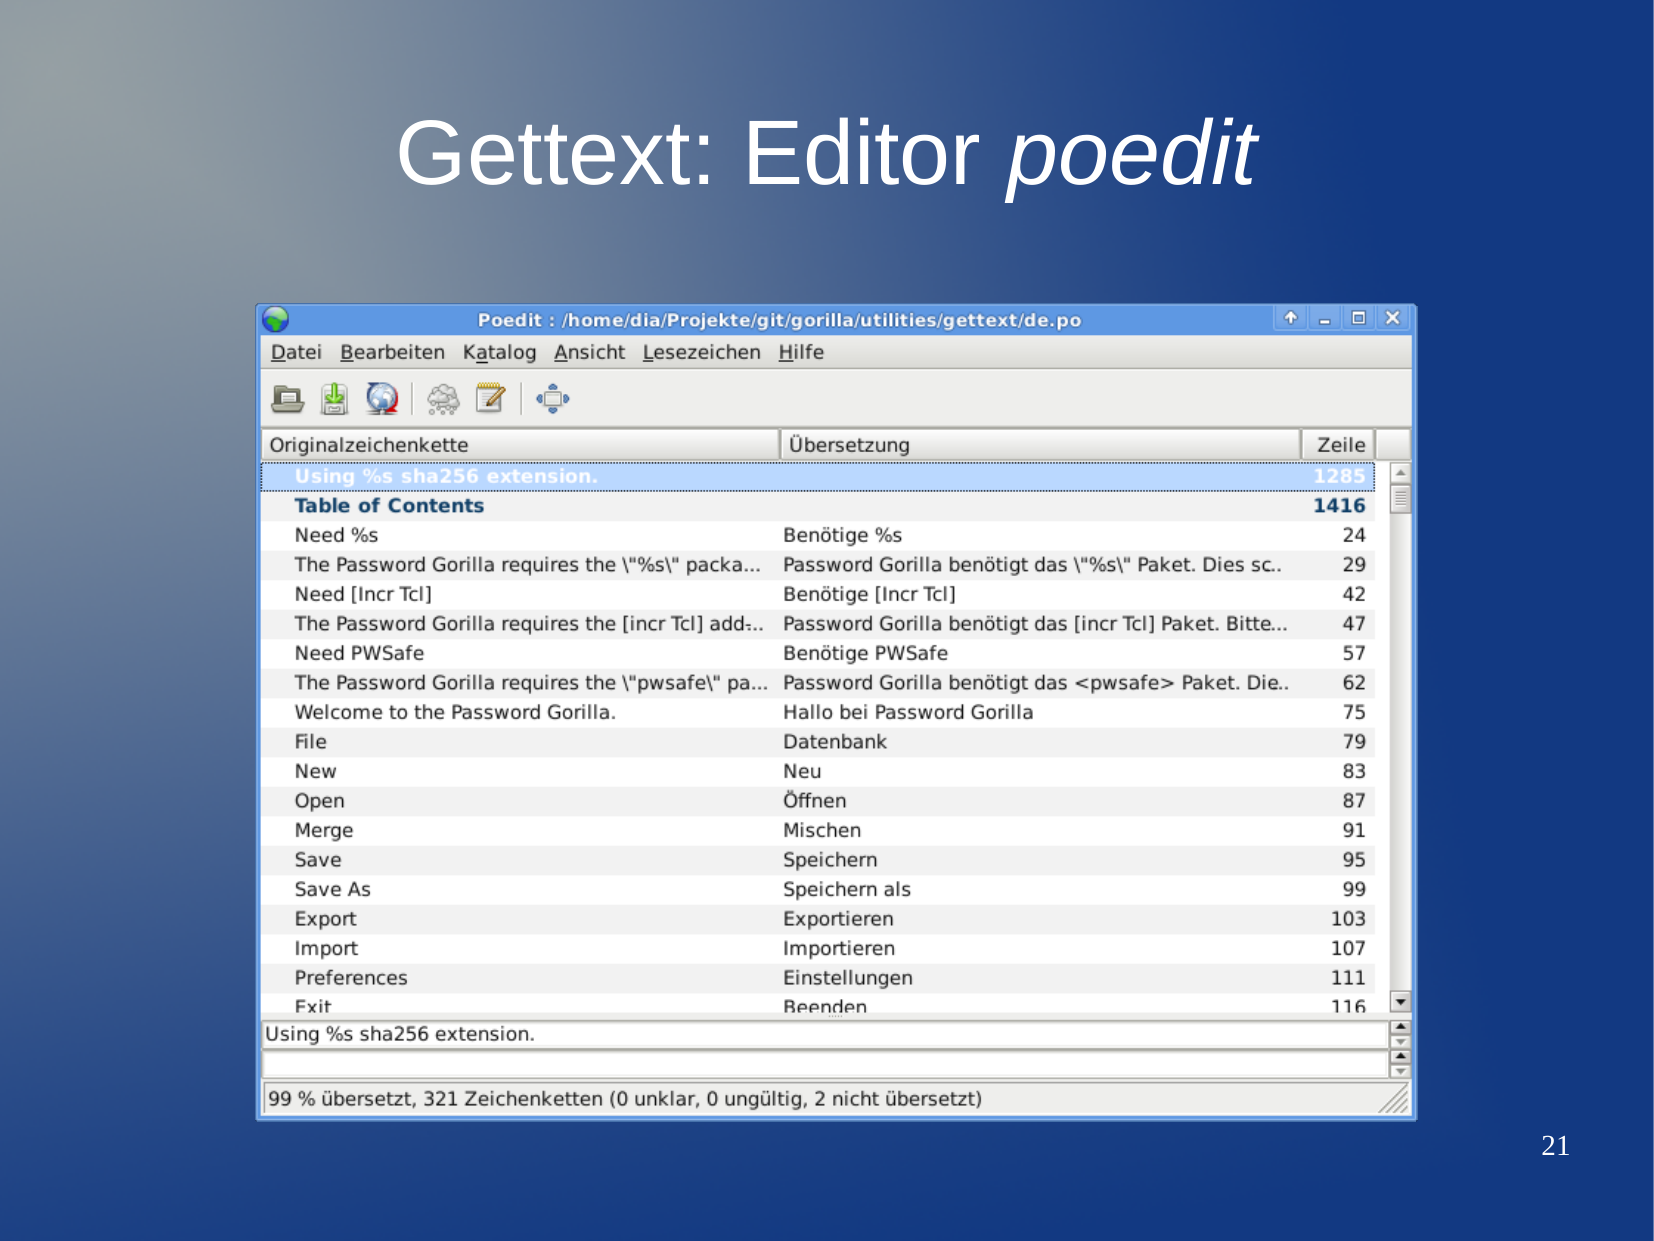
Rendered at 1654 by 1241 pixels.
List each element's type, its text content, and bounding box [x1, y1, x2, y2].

title Gettext: Editor poedit [82, 49, 1571, 257]
picture [0, 0, 1654, 1241]
